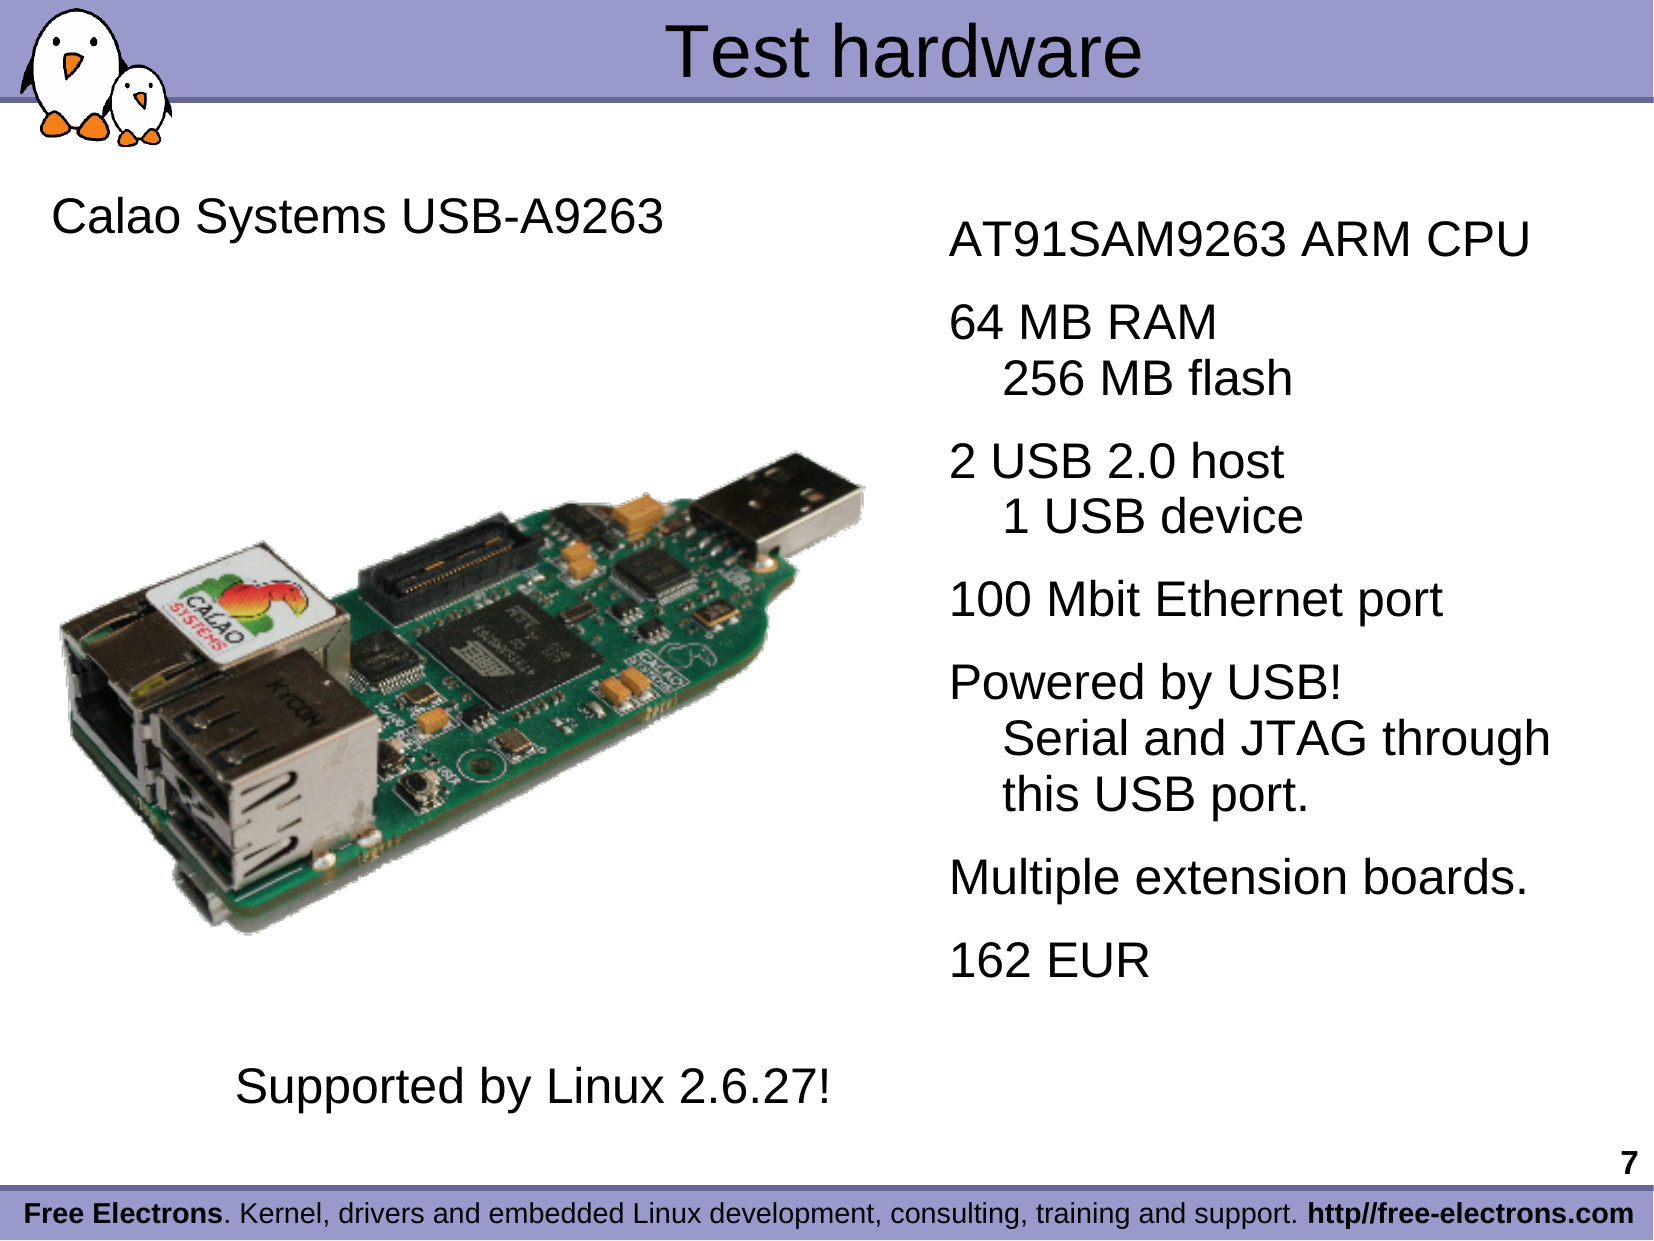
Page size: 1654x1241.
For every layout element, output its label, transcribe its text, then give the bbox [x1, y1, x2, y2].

picture [42, 437, 876, 951]
list AT91SAM9263 ARM CPU 64 MB RAM 256 MB flash 2 USB 2.0 host 1 USB device 100 Mbit Ethernet port Powered by USB! Serial and JTAG through this USB port. Multiple extension boards. 162 EUR [931, 211, 1623, 1061]
text_box Calao Systems USB-A9263 [50, 188, 665, 251]
text_box Supported by Linux 2.6.27! [234, 1058, 833, 1121]
picture [20, 8, 172, 147]
title Test hardware [178, 4, 1631, 98]
